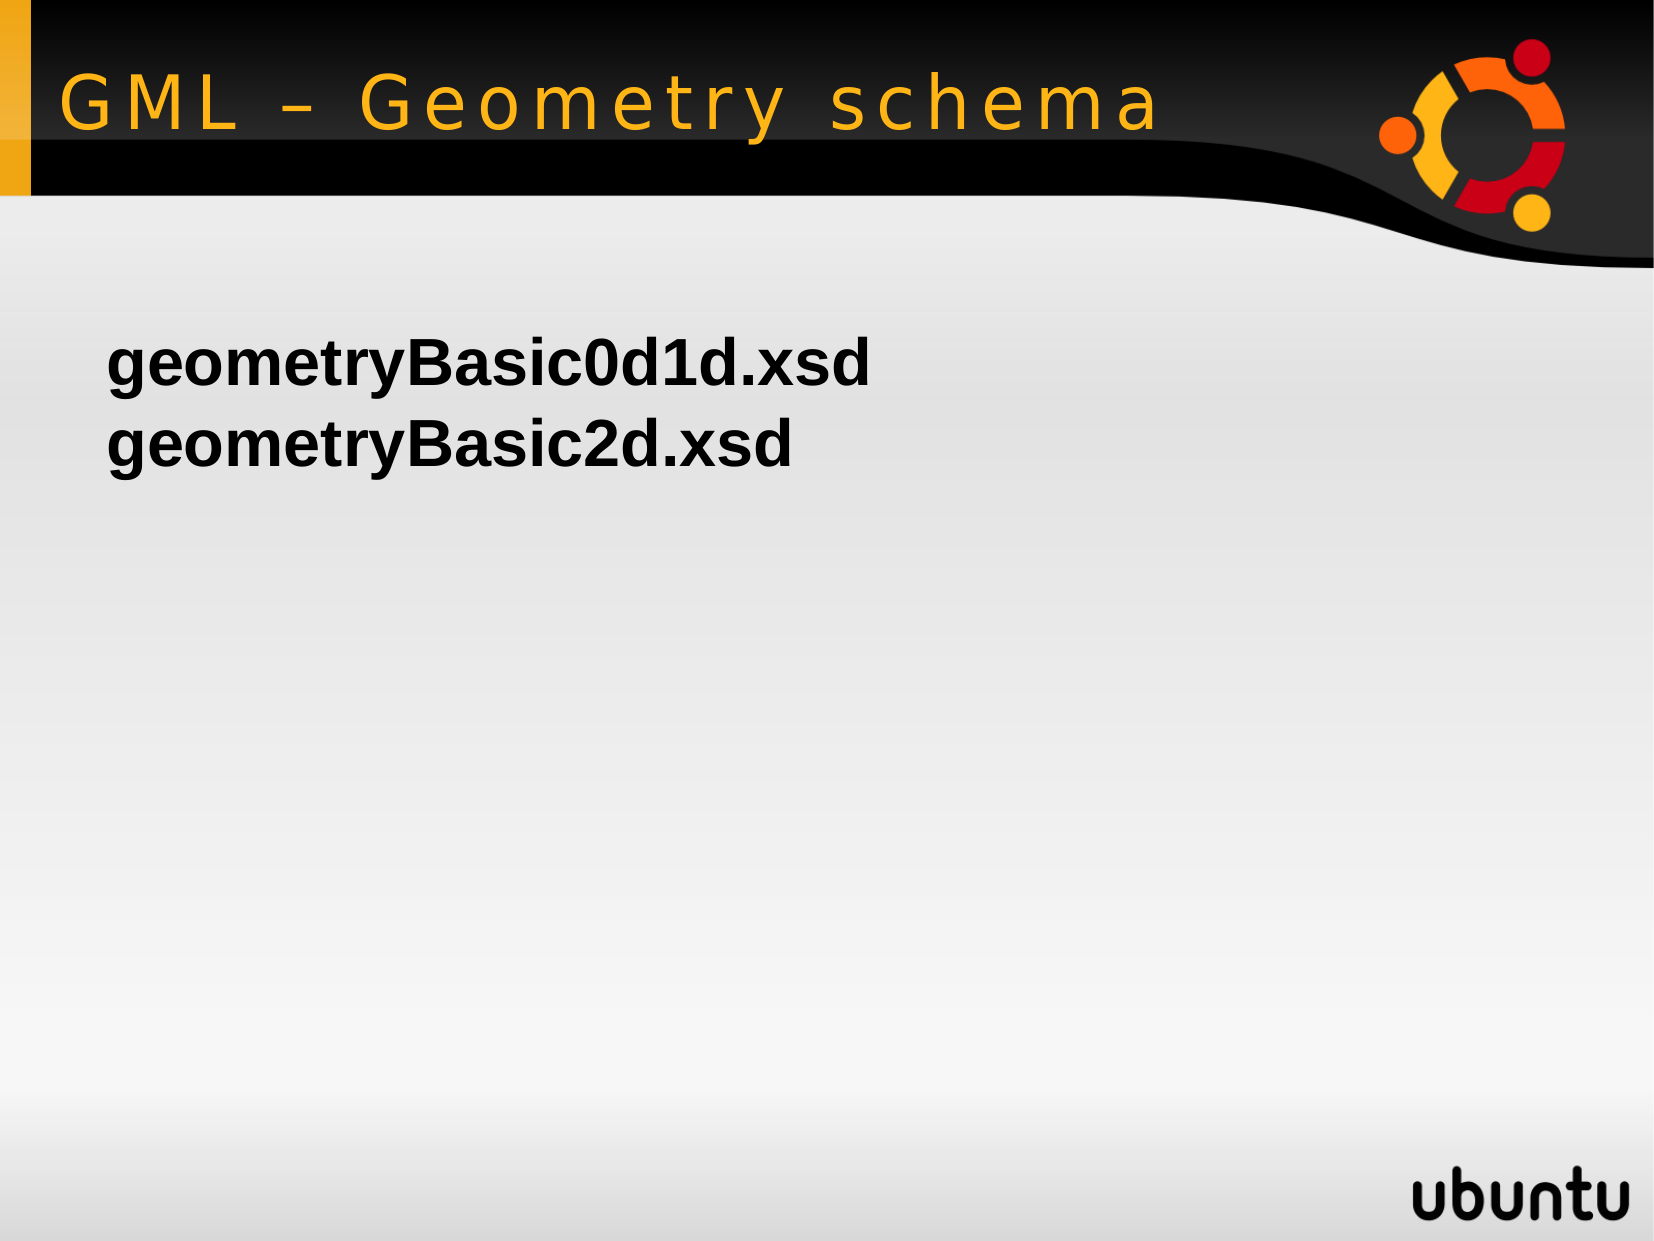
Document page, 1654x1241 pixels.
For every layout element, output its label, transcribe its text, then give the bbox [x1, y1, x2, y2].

list geometryBasic0d1d.xsd geometryBasic2d.xsd [88, 324, 1577, 1144]
picture [0, 0, 1654, 1241]
title GML – Geometry schema [59, 29, 1270, 178]
